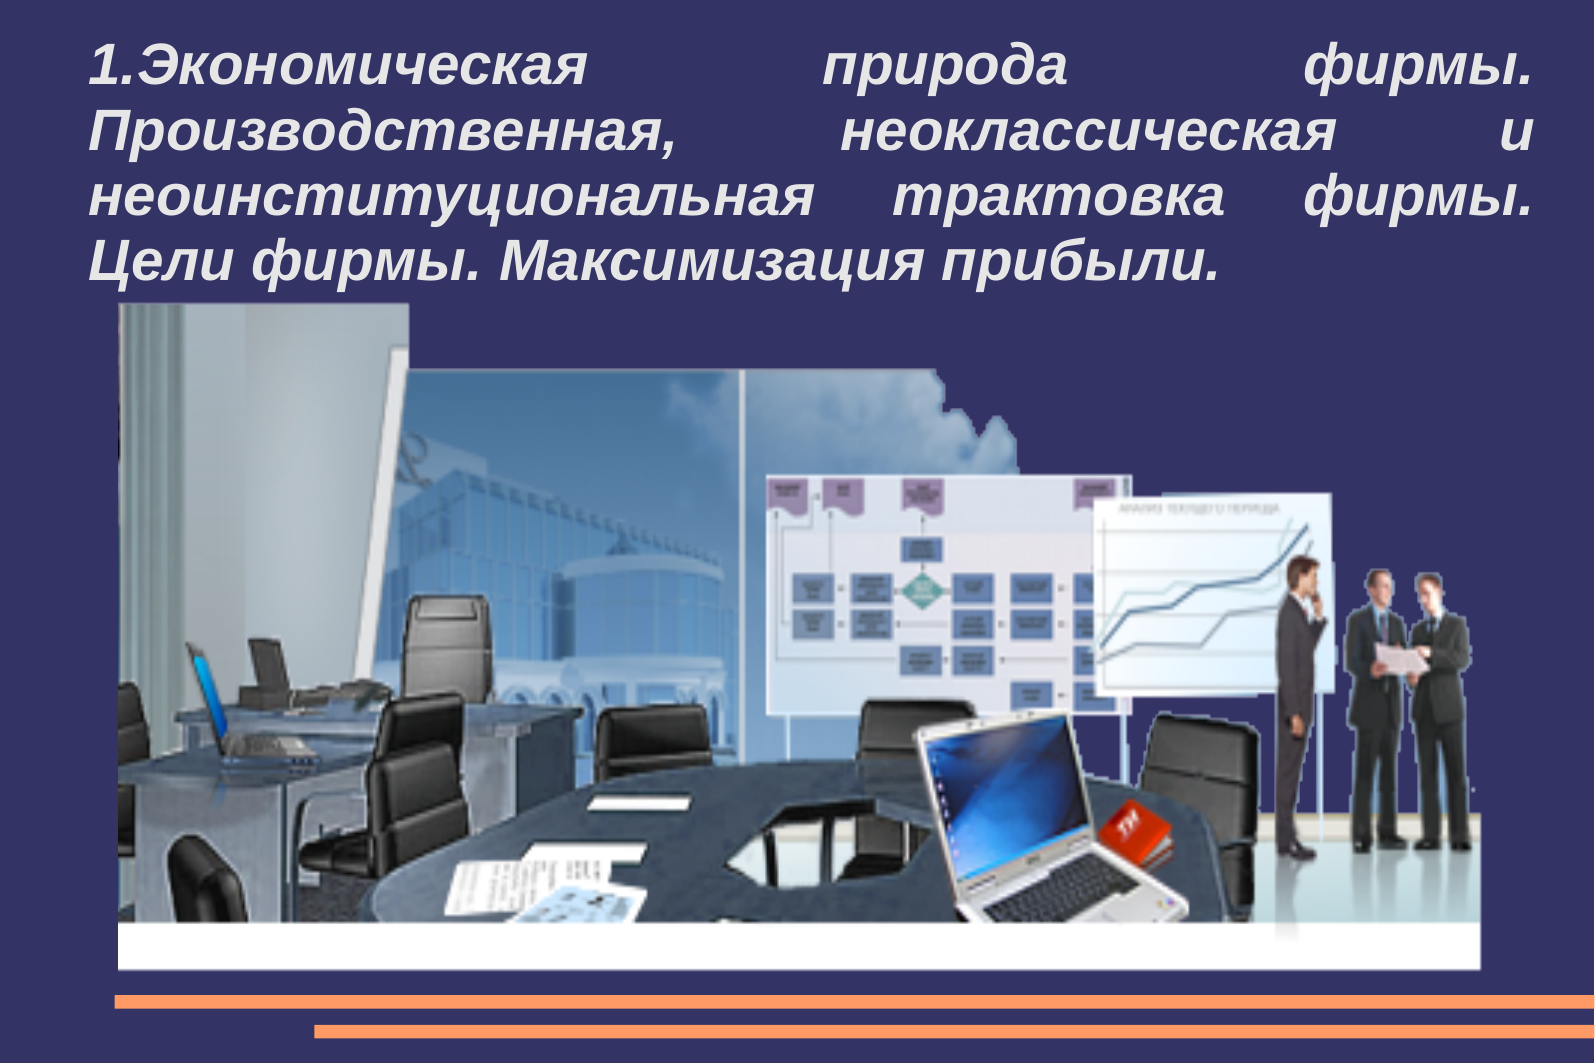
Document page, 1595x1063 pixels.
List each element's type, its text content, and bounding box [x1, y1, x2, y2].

picture [118, 265, 1565, 975]
title 1.Экономическая природа фирмы. Производственная, неоклассическая и неоинституциональная трактовка фирмы. Цели фирмы. Максимизация прибыли. [29, 29, 1536, 296]
